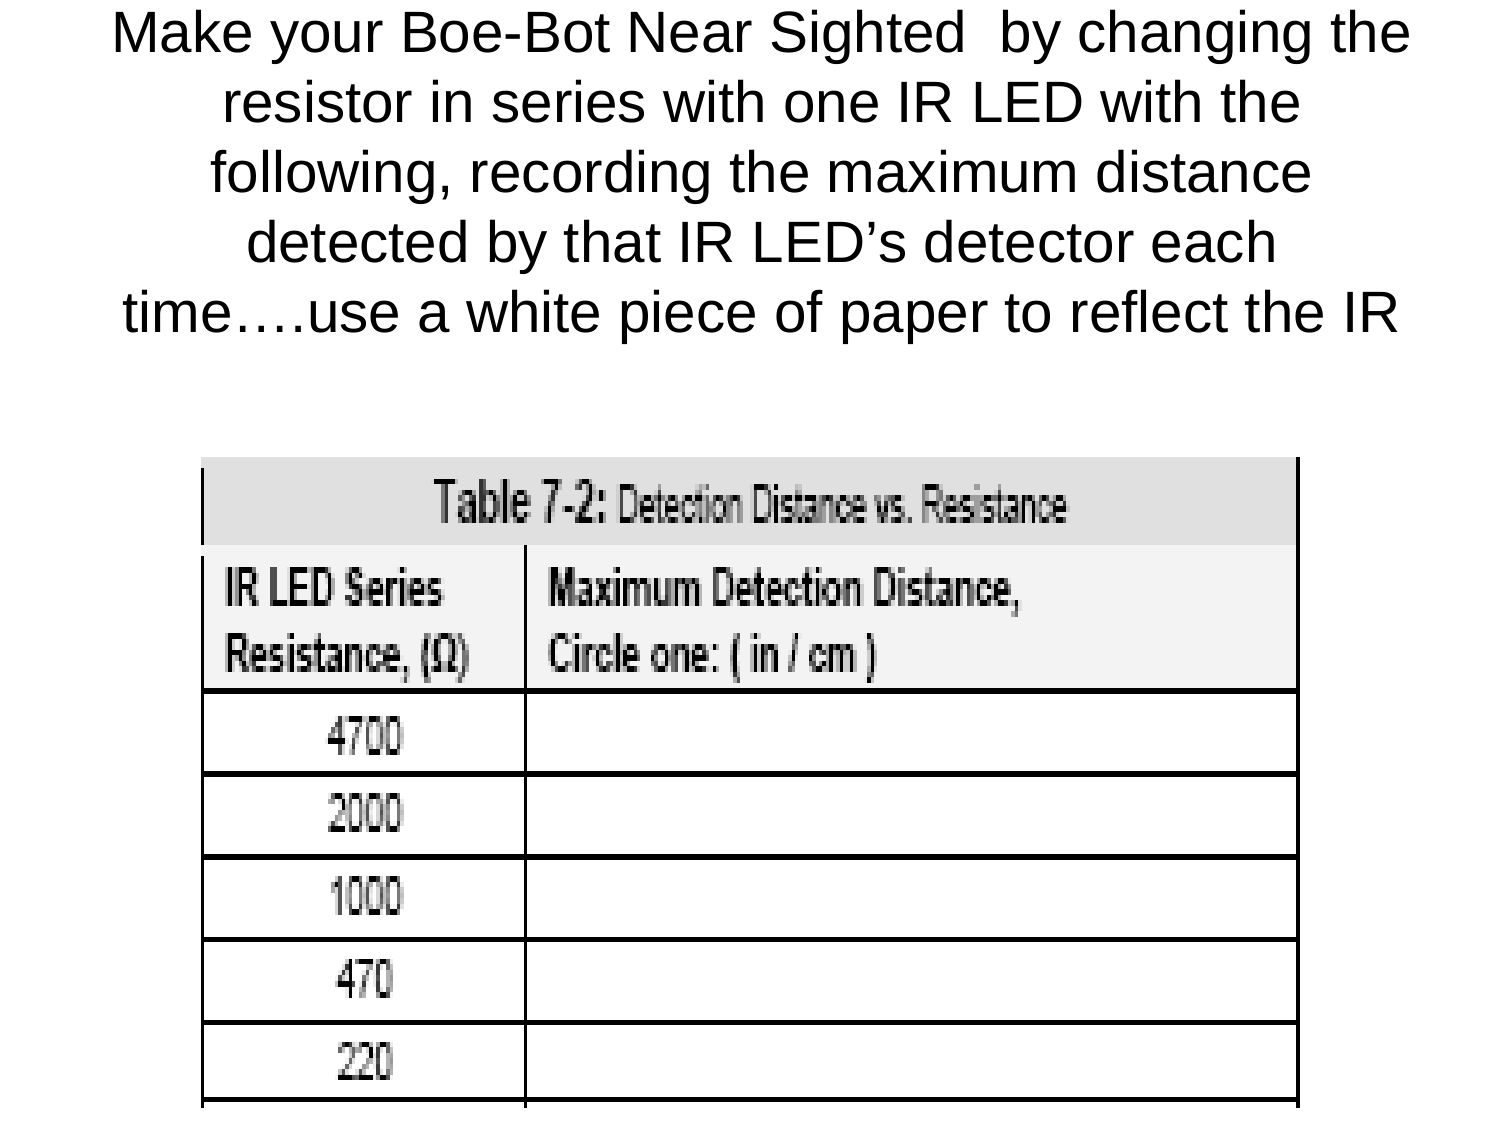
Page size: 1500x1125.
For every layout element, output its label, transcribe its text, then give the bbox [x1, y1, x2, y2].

title Make your Boe-Bot Near Sighted by changing the resistor in series with one IR LED with the following, recording the maximum distance detected by that IR LED’s detector each time….use a white piece of paper to reflect the IR [87, 0, 1438, 352]
picture [174, 424, 1338, 1125]
